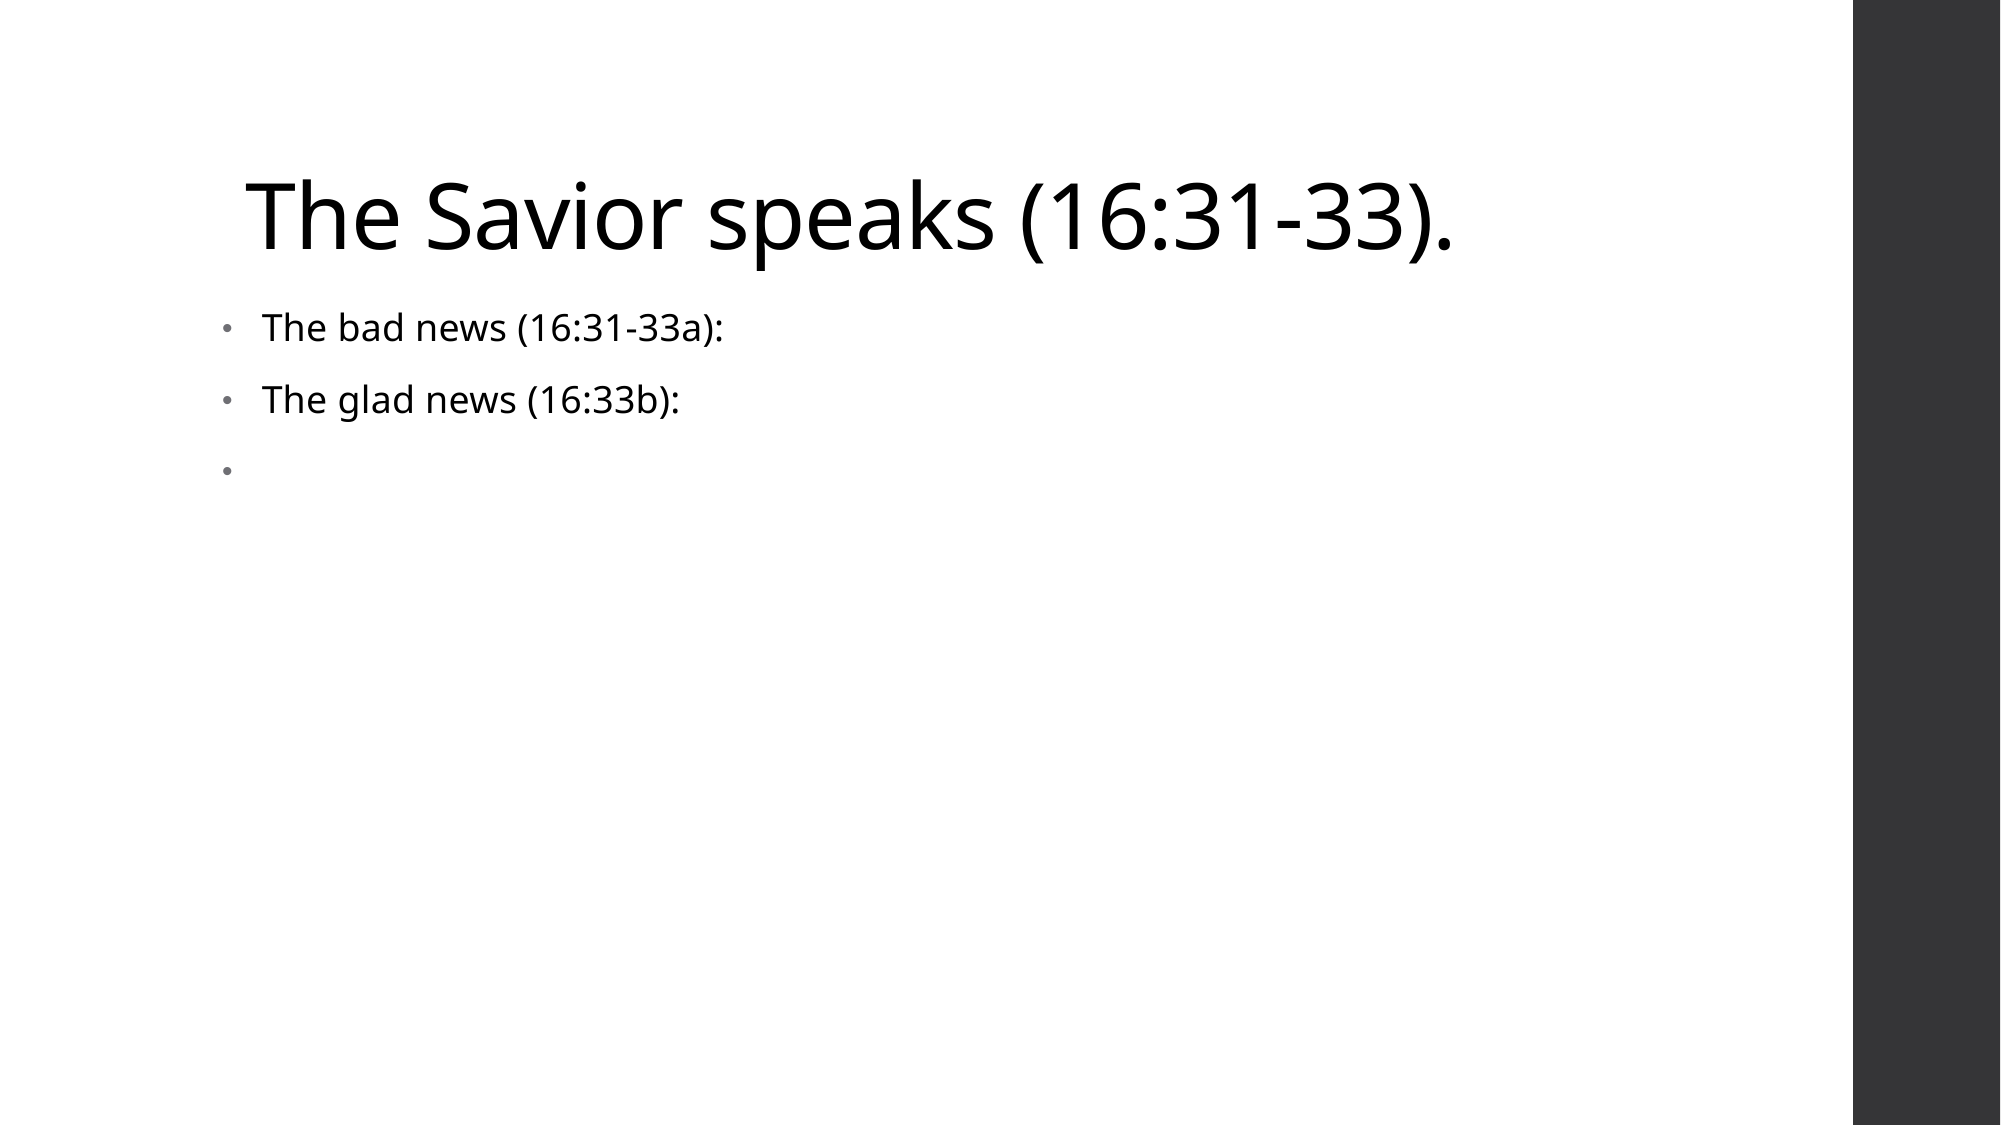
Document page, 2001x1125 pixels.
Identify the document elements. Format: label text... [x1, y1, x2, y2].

list The bad news (16:31-33a): The glad news (16:33b): [206, 299, 1617, 1014]
title The Savior speaks (16:31-33). [206, 60, 1797, 278]
